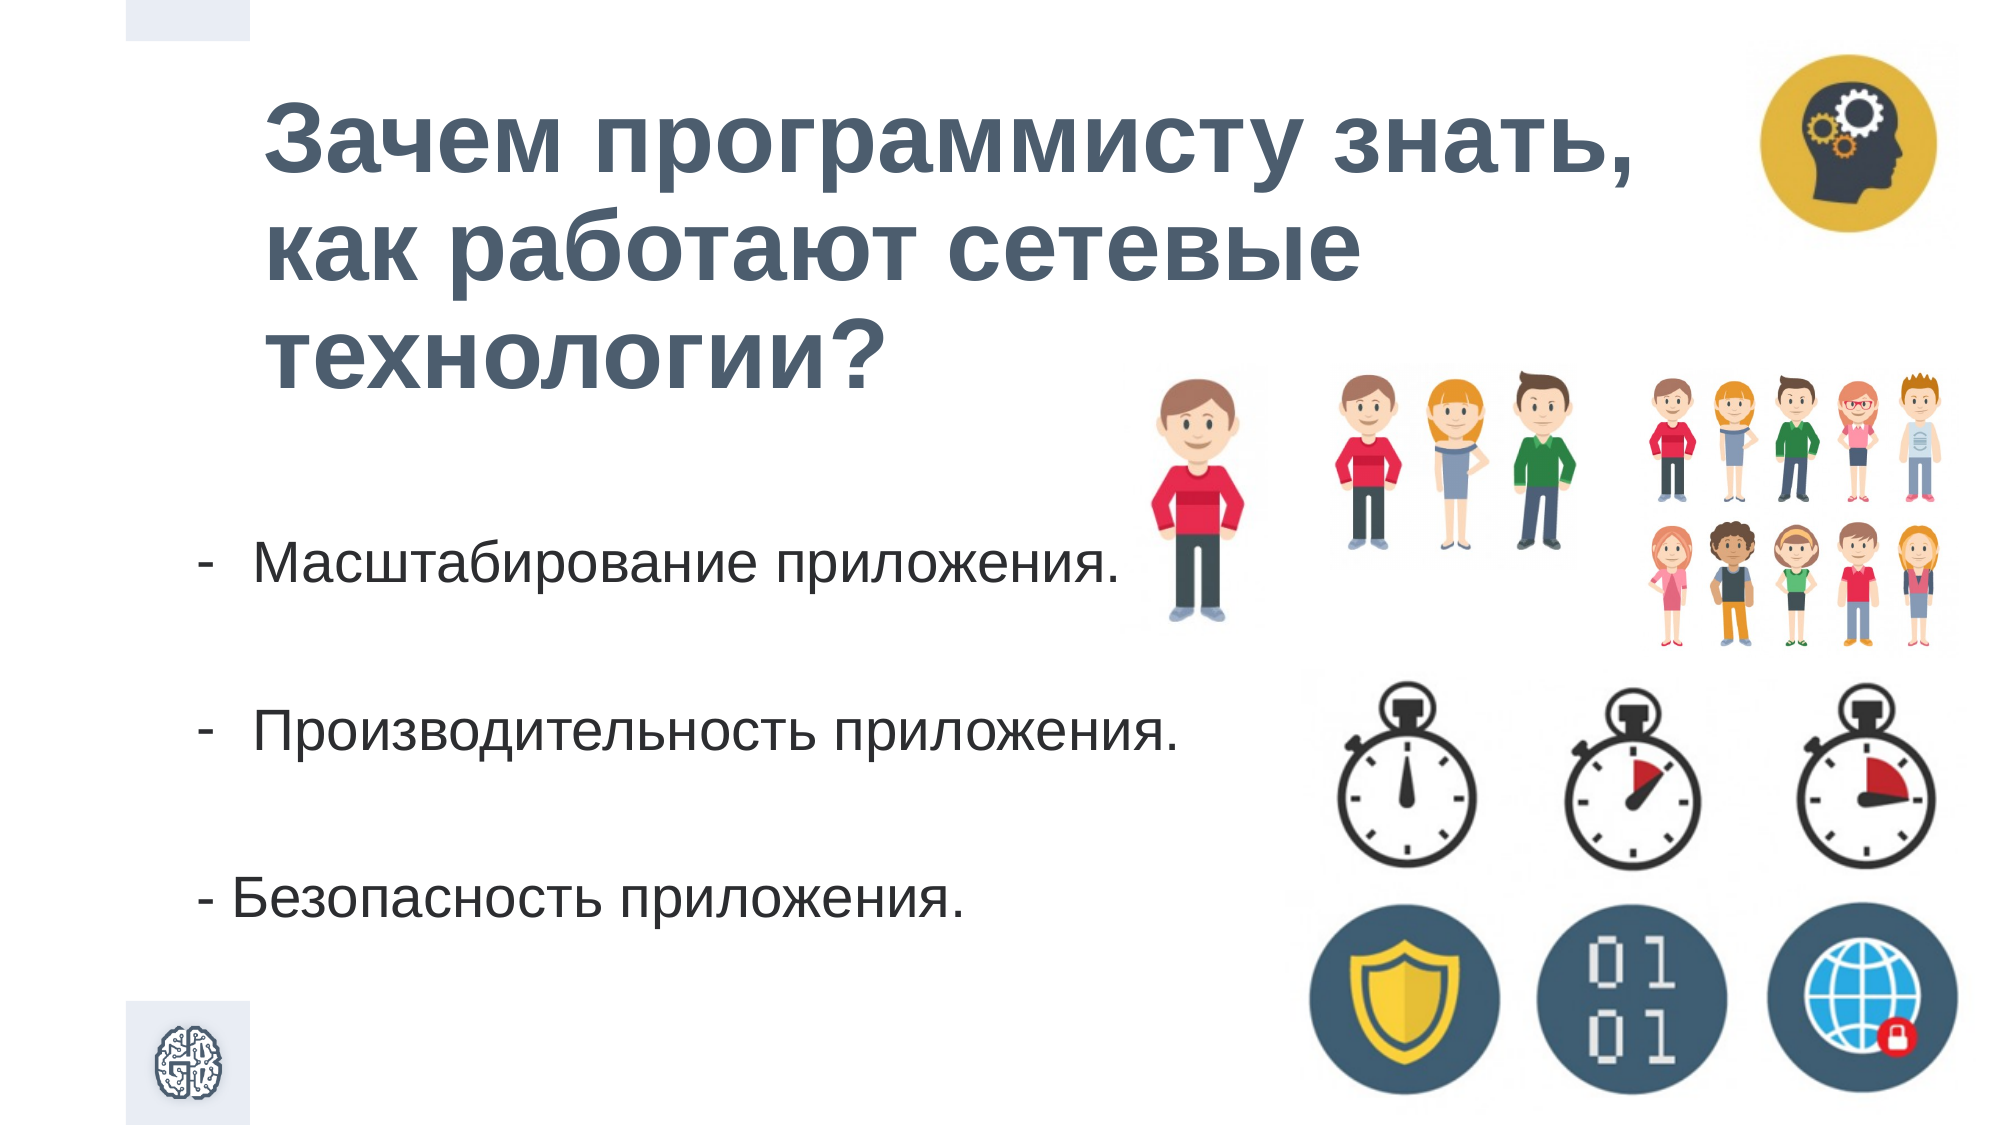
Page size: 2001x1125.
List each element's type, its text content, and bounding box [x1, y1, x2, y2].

title Зачем программисту знать, как работают сетевые технологии? [248, 124, 1752, 372]
picture [1330, 363, 1577, 570]
list Масштабирование приложения. Производительность приложения. - Безопасность приложения. [181, 431, 1752, 941]
picture [144, 1016, 232, 1110]
picture [1285, 669, 1976, 1115]
picture [1746, 39, 1959, 250]
picture [1120, 363, 1268, 636]
picture [1639, 368, 1959, 658]
